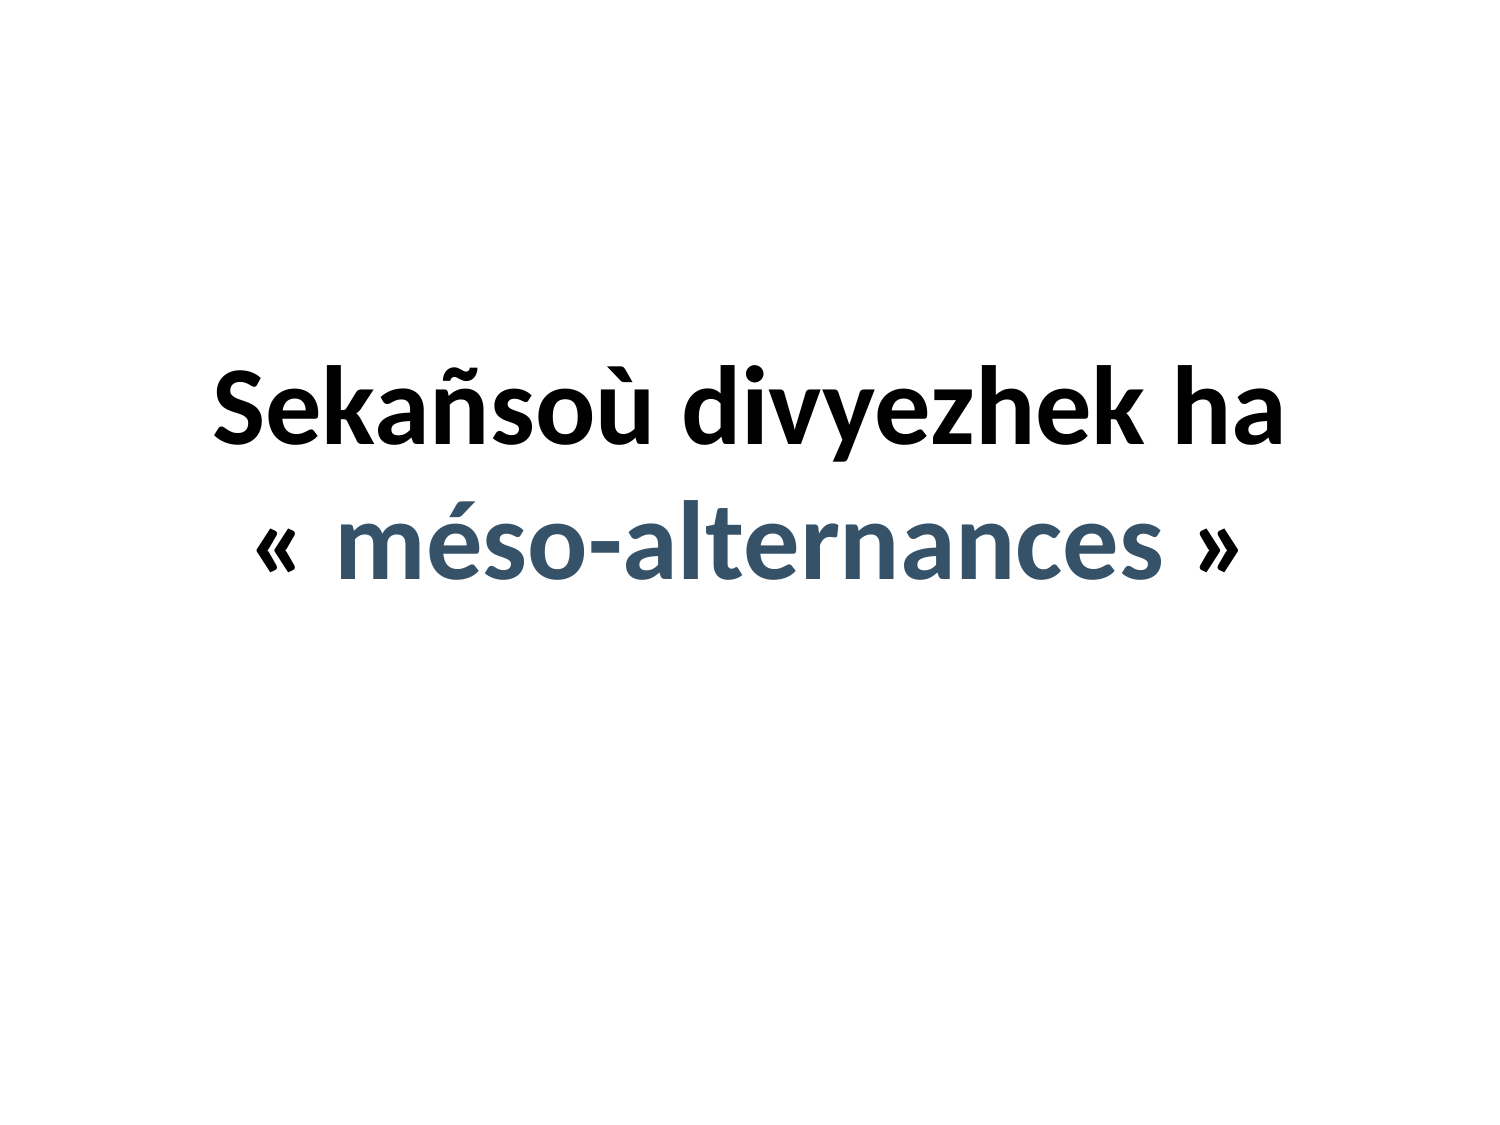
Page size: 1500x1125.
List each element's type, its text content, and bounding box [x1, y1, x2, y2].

title Sekañsoù divyezhek ha « méso-alternances » [75, 373, 1425, 562]
